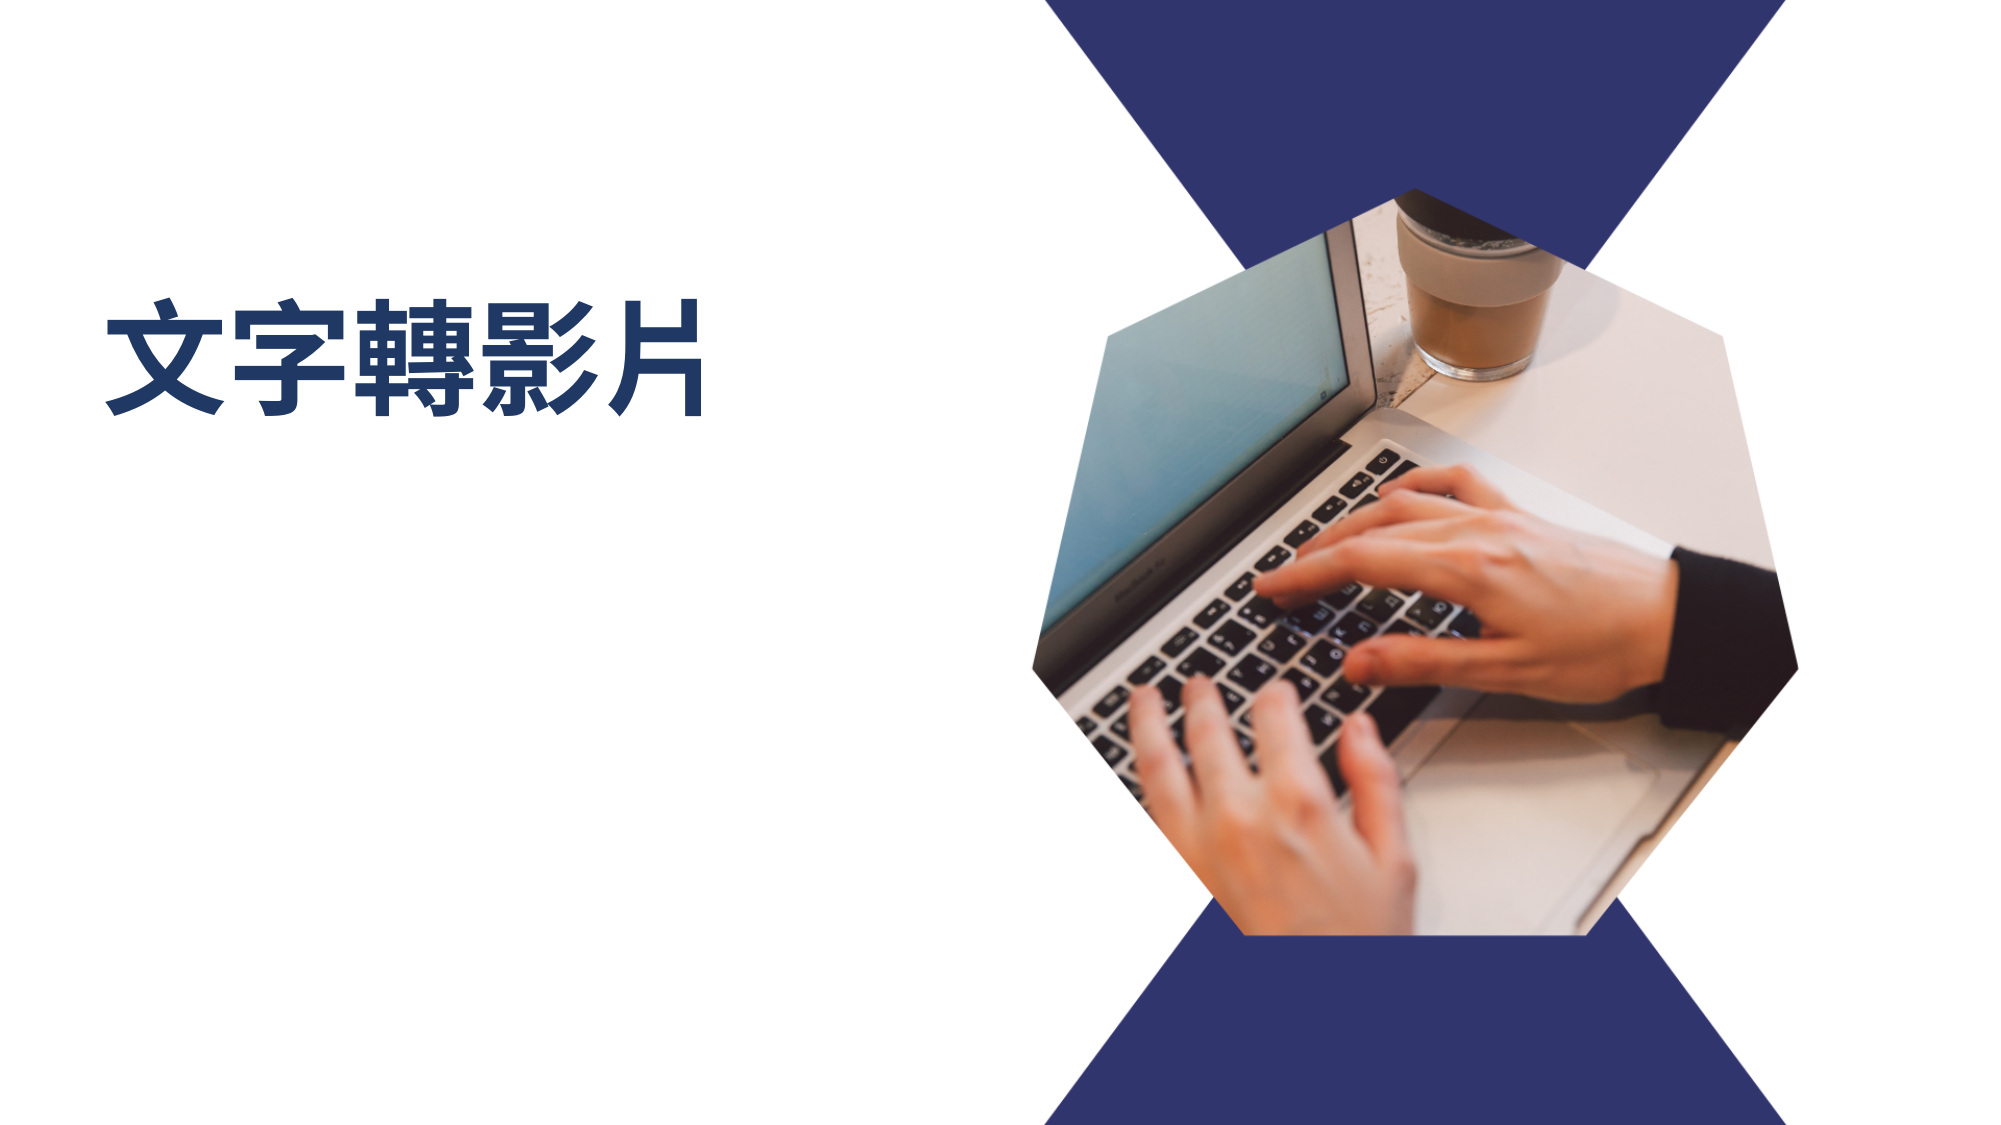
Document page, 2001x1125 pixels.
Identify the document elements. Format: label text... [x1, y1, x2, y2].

title 文字轉影片 [87, 86, 1053, 441]
picture [0, 0, 2001, 1125]
